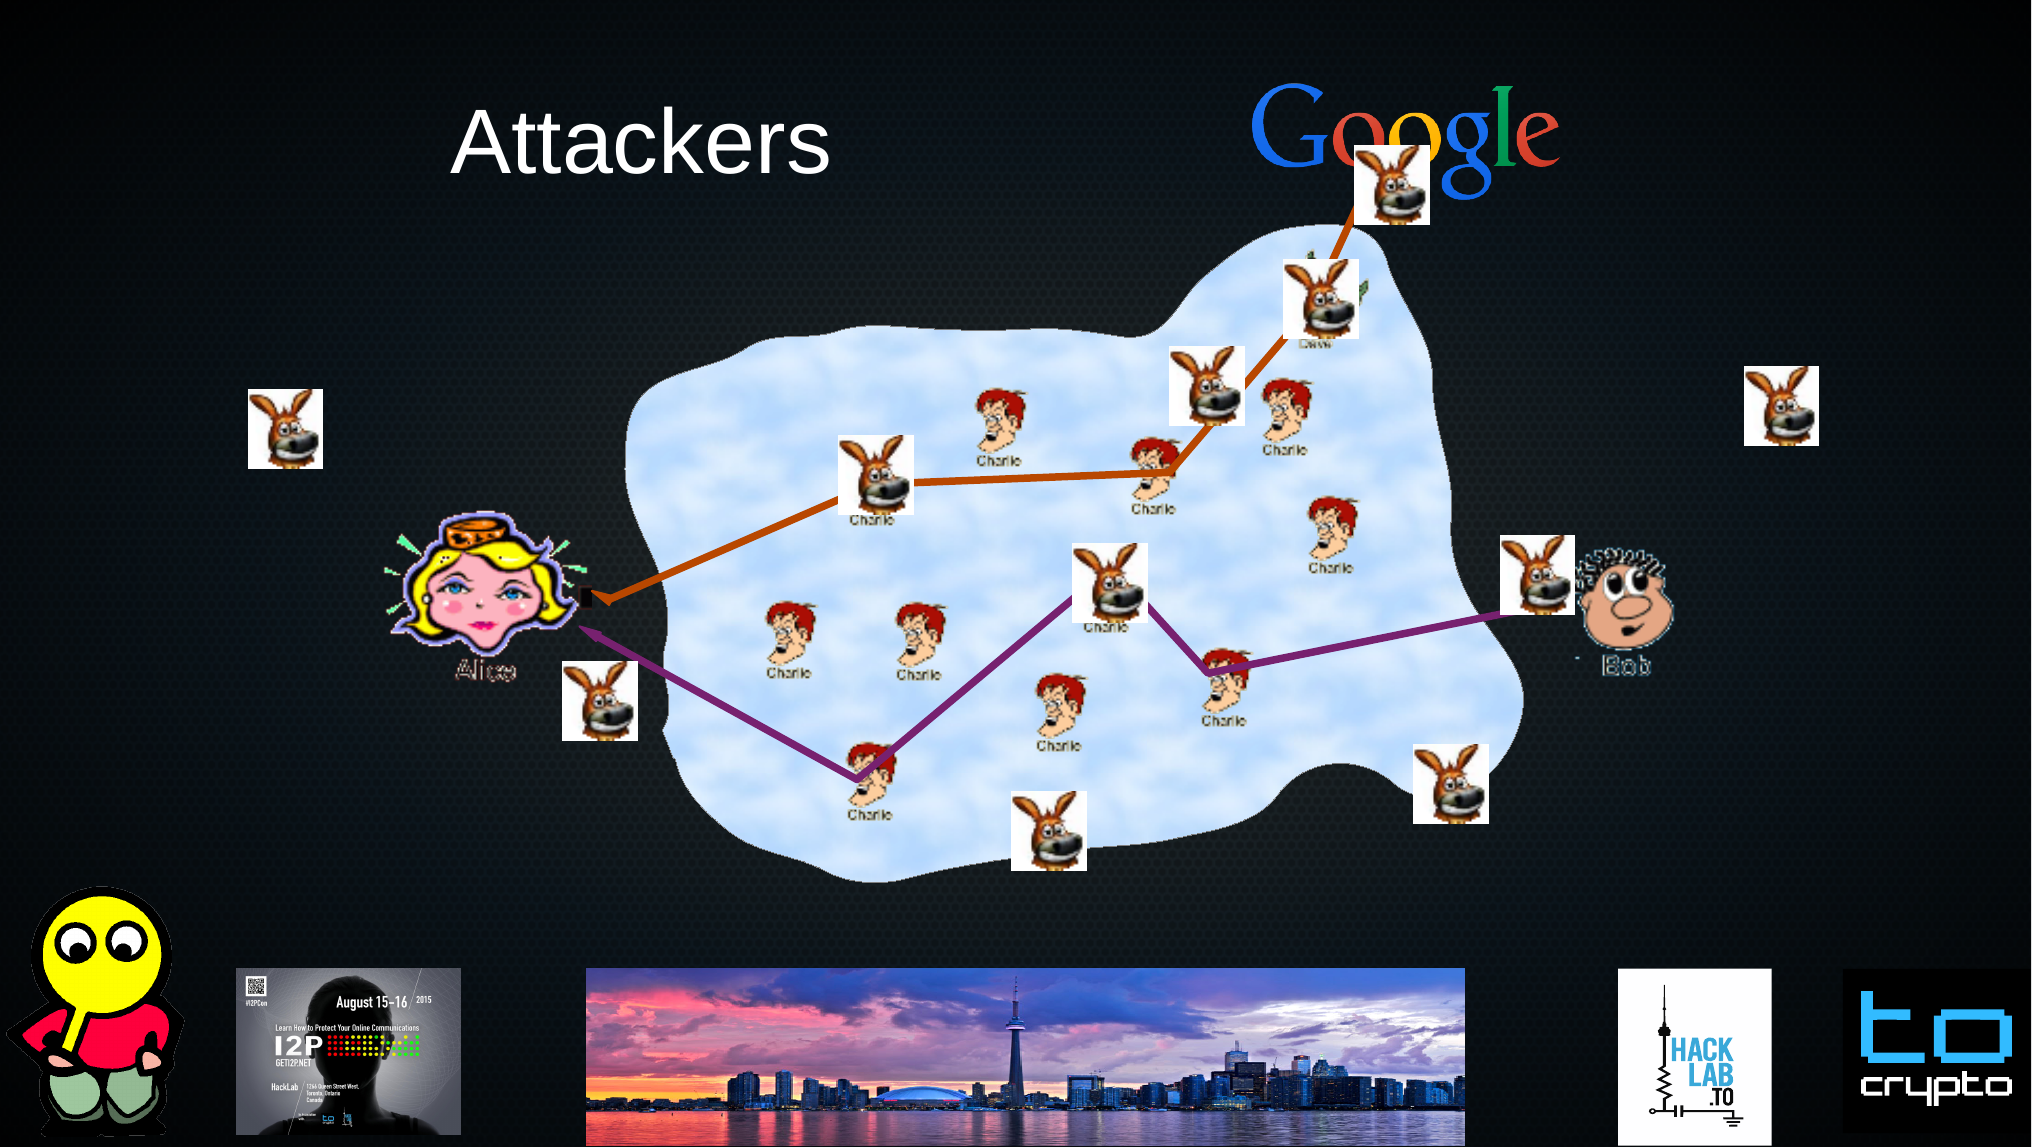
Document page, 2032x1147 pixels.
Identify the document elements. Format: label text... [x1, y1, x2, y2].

text_box [662, 606, 1524, 883]
picture [0, 0, 2032, 1147]
title Attackers [101, 45, 1182, 237]
text_box [1193, 426, 1203, 437]
text_box [1349, 227, 1370, 235]
text_box [661, 239, 1479, 763]
text_box [624, 224, 1344, 573]
